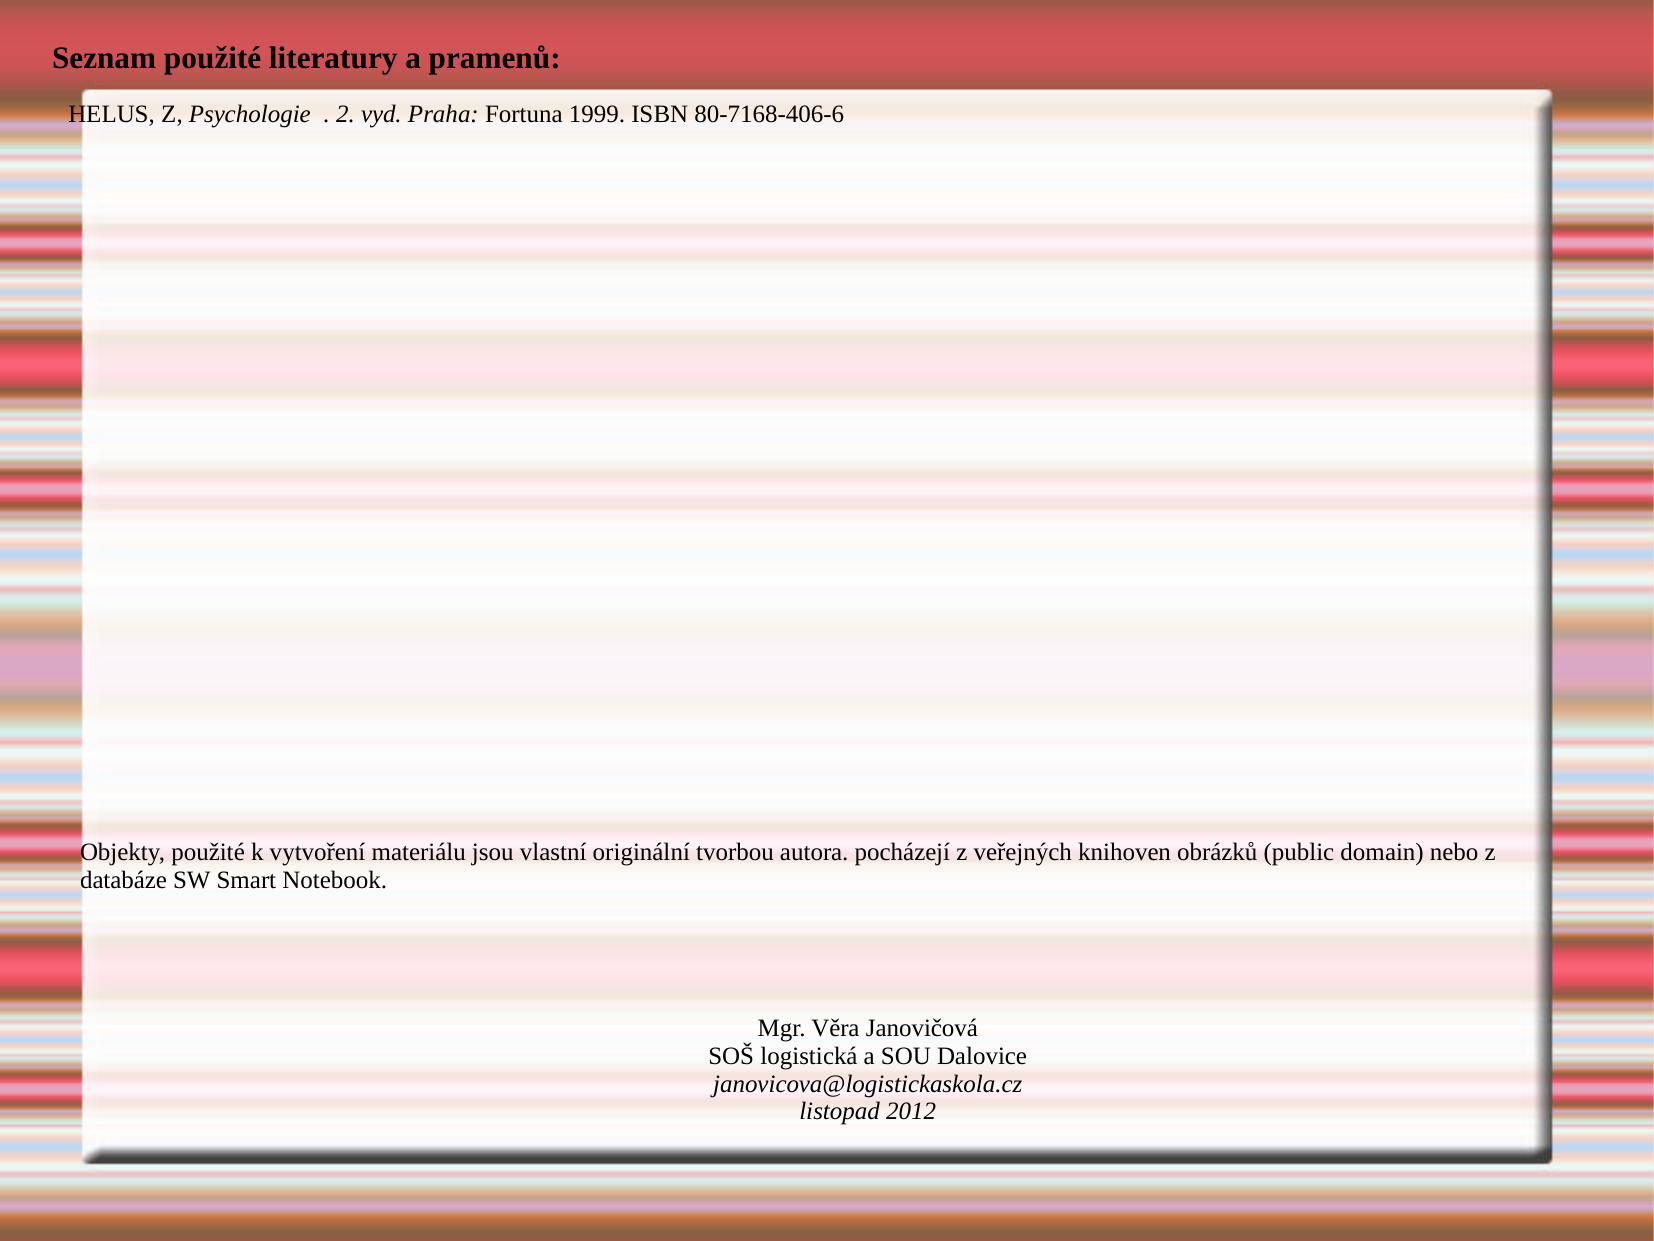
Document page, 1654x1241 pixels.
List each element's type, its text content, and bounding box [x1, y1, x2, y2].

text_box HELUS, Z, Psychologie . 2. vyd. Praha: Fortuna 1999. ISBN 80-7168-406-6 [53, 92, 1443, 136]
text_box Seznam použité literatury a pramenů: [37, 33, 840, 84]
text_box Mgr. Věra Janovičová SOŠ logistická a SOU Dalovice janovicova@logistickaskola.cz listopad 2012 [545, 1006, 1191, 1135]
text_box Objekty, použité k vytvoření materiálu jsou vlastní originální tvorbou autora. pocházejí z veřejných knihoven obrázků (public domain) nebo z databáze SW Smart Notebook. [65, 830, 1589, 903]
